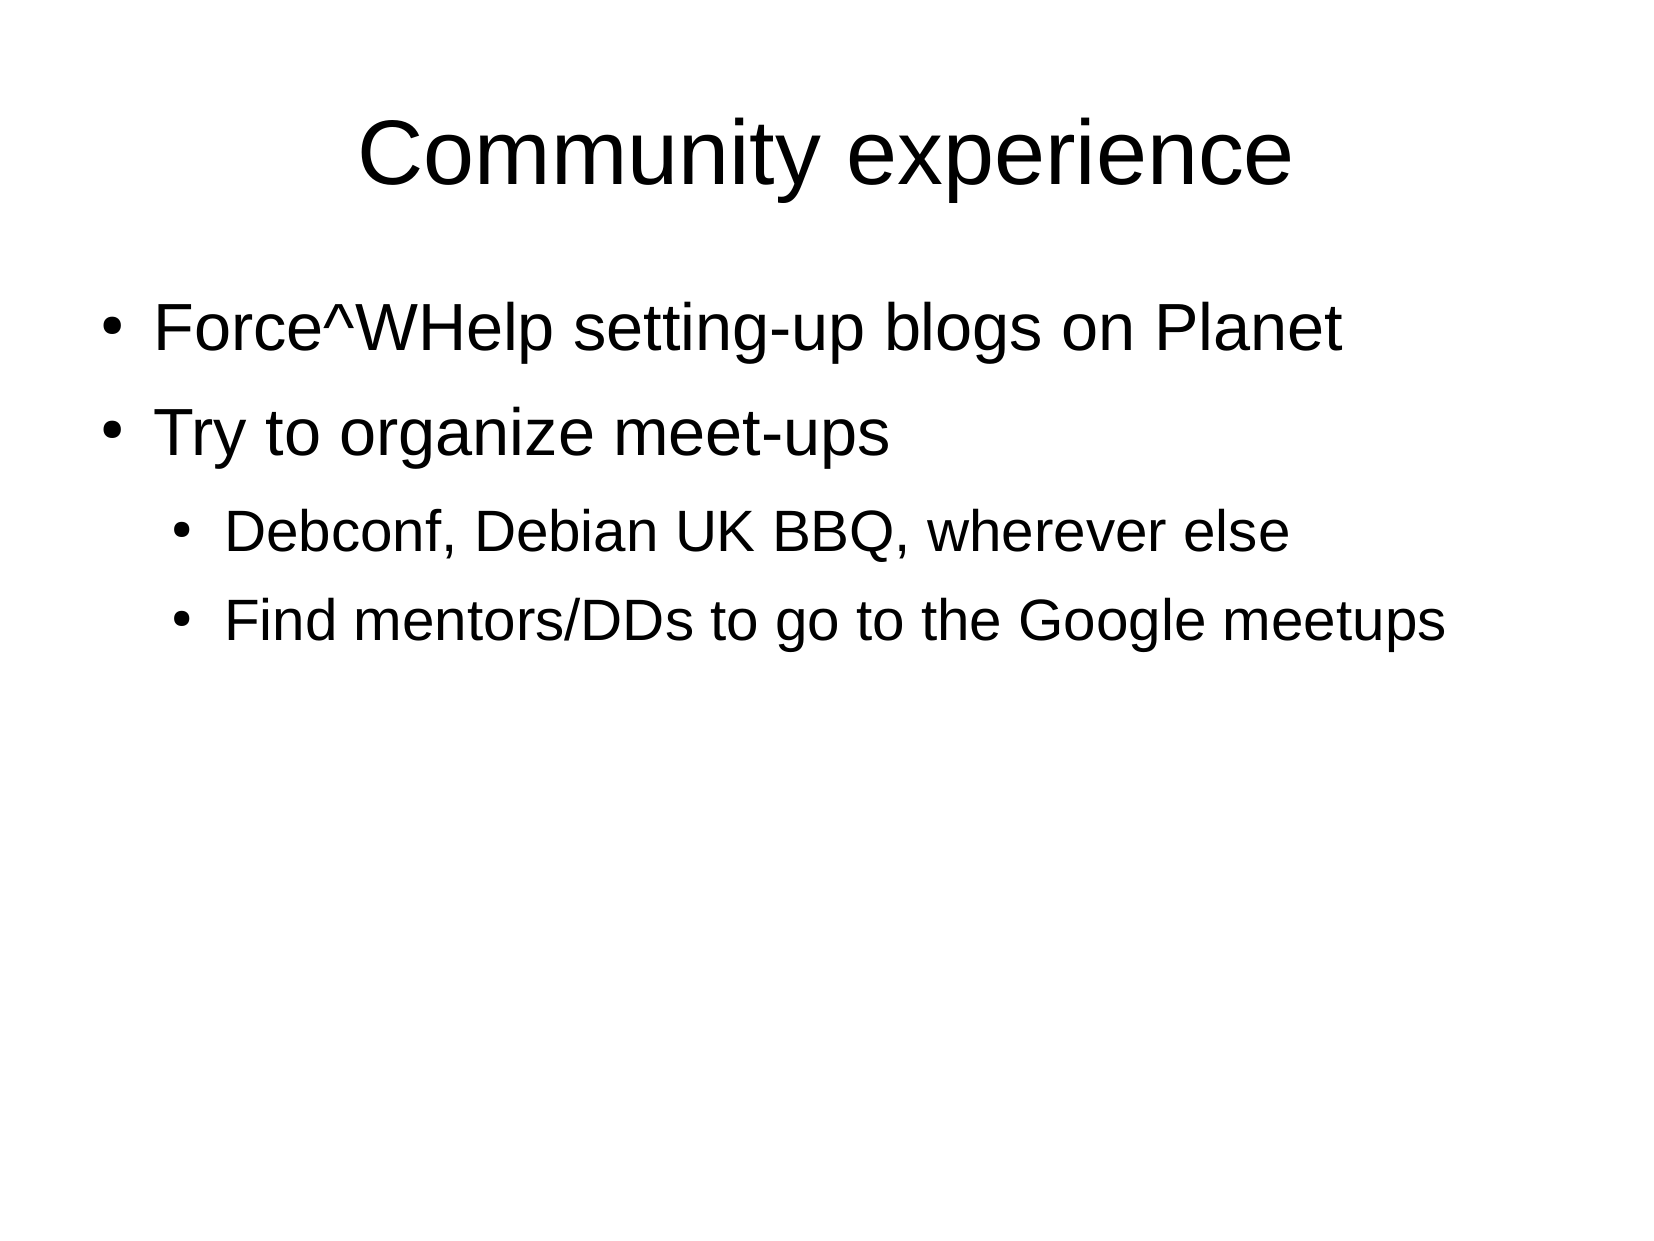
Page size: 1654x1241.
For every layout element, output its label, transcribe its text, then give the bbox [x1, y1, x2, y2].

list Force^WHelp setting-up blogs on Planet Try to organize meet-ups Debconf, Debian UK BBQ, wherever else Find mentors/DDs to go to the Google meetups [82, 290, 1571, 1109]
title Community experience [82, 49, 1571, 257]
